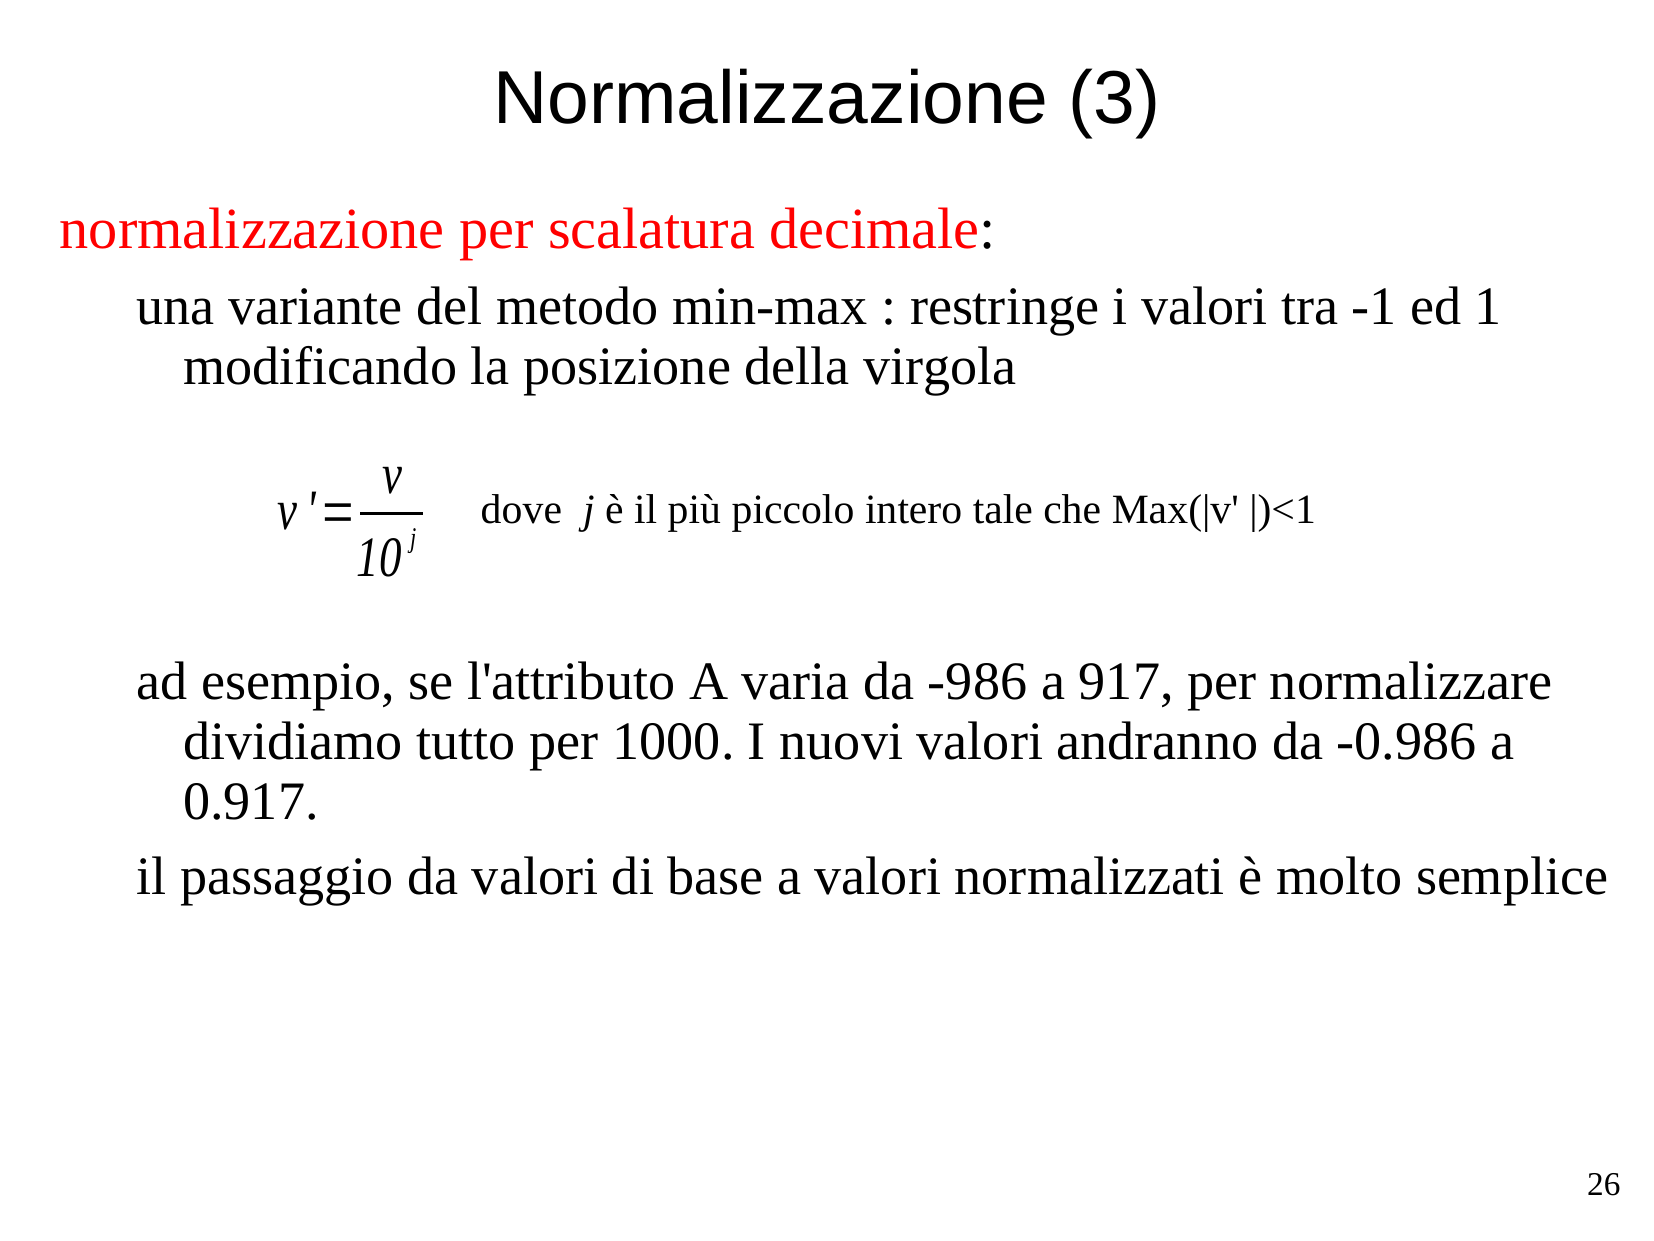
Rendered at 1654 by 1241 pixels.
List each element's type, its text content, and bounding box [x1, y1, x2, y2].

text_box dove j è il più piccolo intero tale che Max(|v' |)<1 [465, 478, 1471, 553]
chart [266, 443, 437, 588]
title Normalizzazione (3) [37, 30, 1617, 166]
list normalizzazione per scalatura decimale: una variante del metodo min-max : restringe i valori tra -1 ed 1 modificando la posizione della virgola ad esempio, se l'attributo A varia da -986 a 917, per normalizzare dividiamo tutto per 1000. I nuovi valori andranno da -0.986 a 0.917. il passaggio da valori di base a valori normalizzati è molto semplice [42, 196, 1612, 1187]
